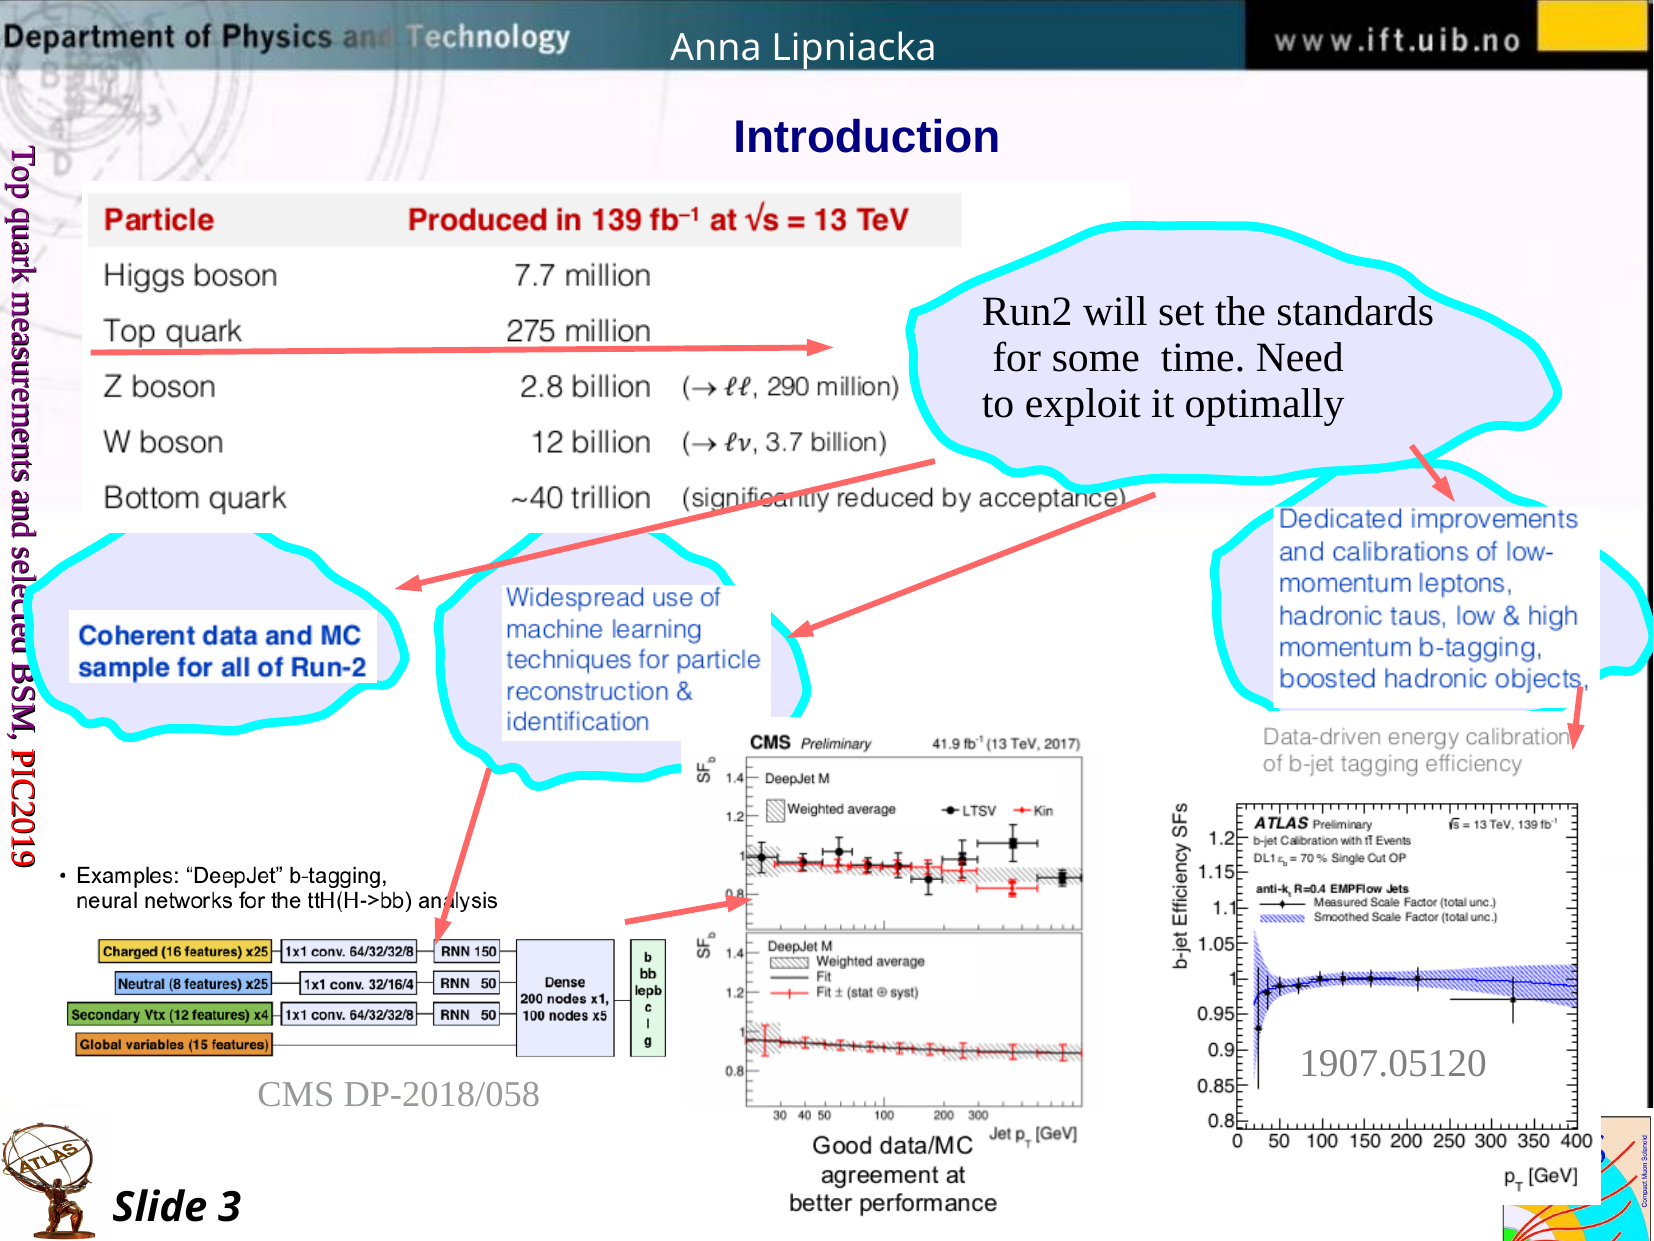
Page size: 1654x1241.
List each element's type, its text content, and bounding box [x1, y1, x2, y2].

title Introduction [195, 67, 1539, 207]
text_box [771, 617, 807, 717]
text_box [501, 533, 614, 560]
picture [0, 0, 1654, 1241]
text_box Run2 will set the standards for some time. Need to exploit it optimally [981, 287, 1435, 440]
text_box 1907.05120 [1299, 1041, 1520, 1086]
text_box [438, 533, 730, 787]
text_box [909, 225, 1653, 711]
text_box [27, 533, 405, 738]
text_box Slide 3 [112, 1177, 280, 1232]
picture [0, 1113, 112, 1241]
text_box CMS DP-2018/058 [257, 1073, 599, 1115]
